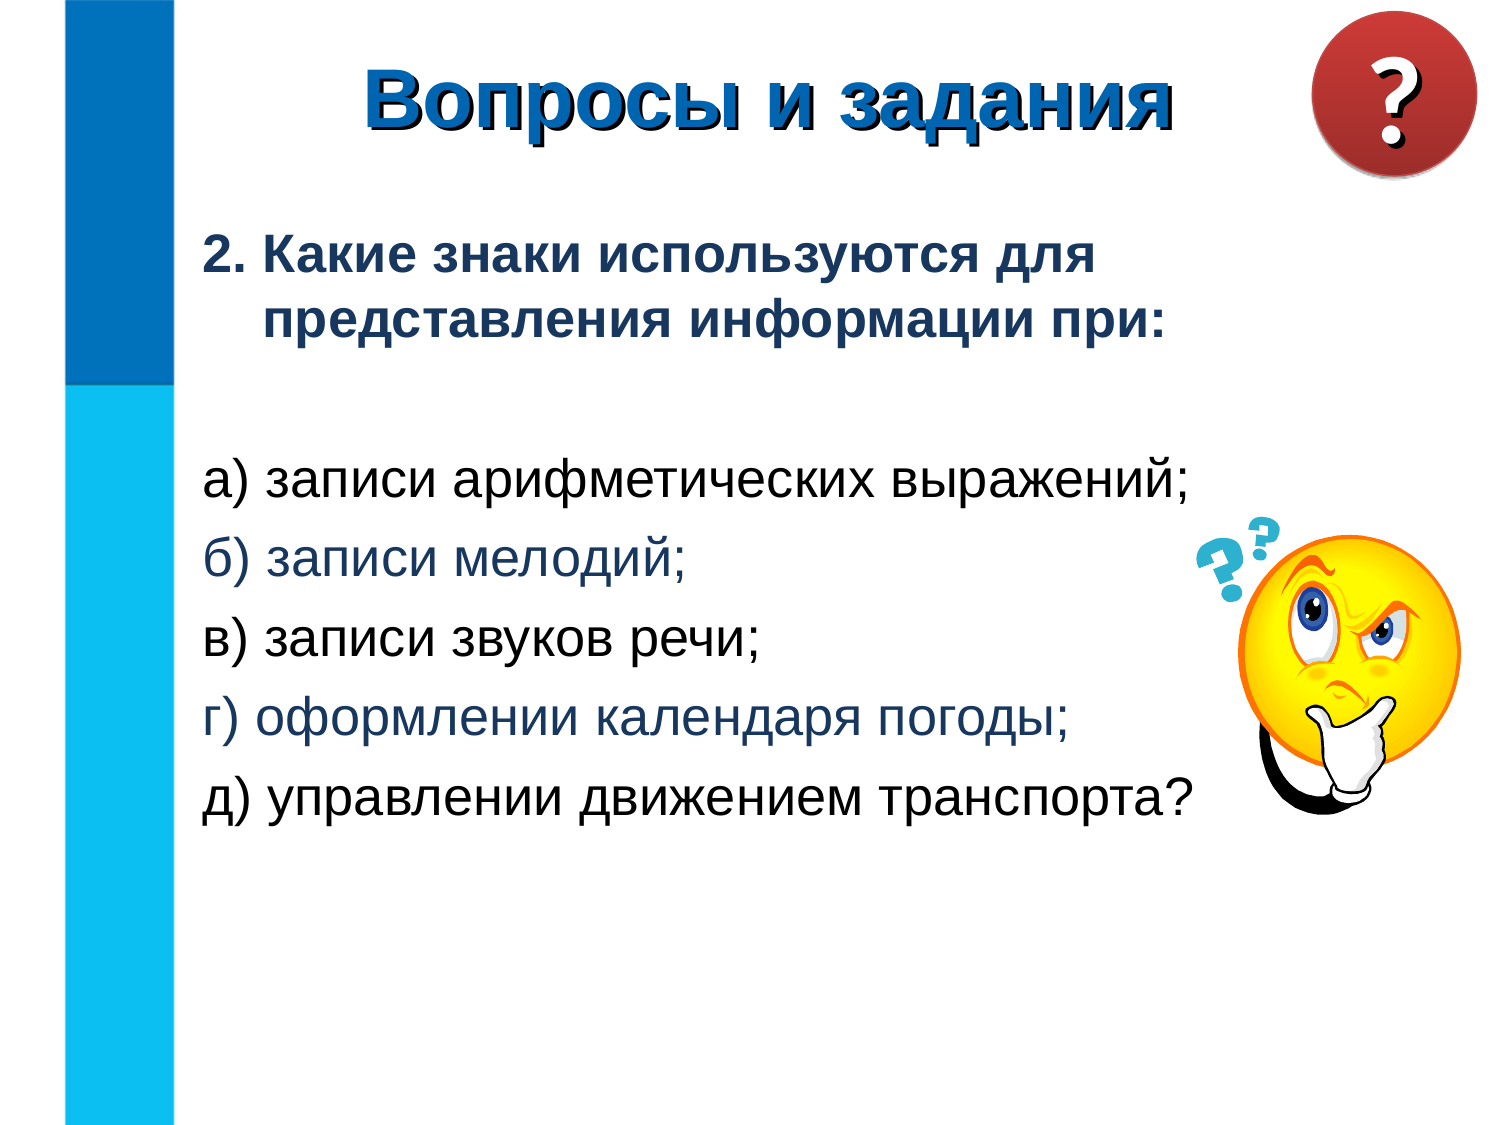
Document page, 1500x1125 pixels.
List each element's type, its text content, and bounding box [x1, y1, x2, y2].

text_box ? [1312, 11, 1477, 176]
picture [0, 0, 1500, 1125]
title Вопросы и задания [93, 0, 1444, 188]
list 2. Какие знаки используются для представления информации при: а) записи арифметических выражений; б) записи мелодий; в) записи звуков речи; г) оформлении календаря погоды; д) управлении движением транспорта? [187, 210, 1425, 954]
